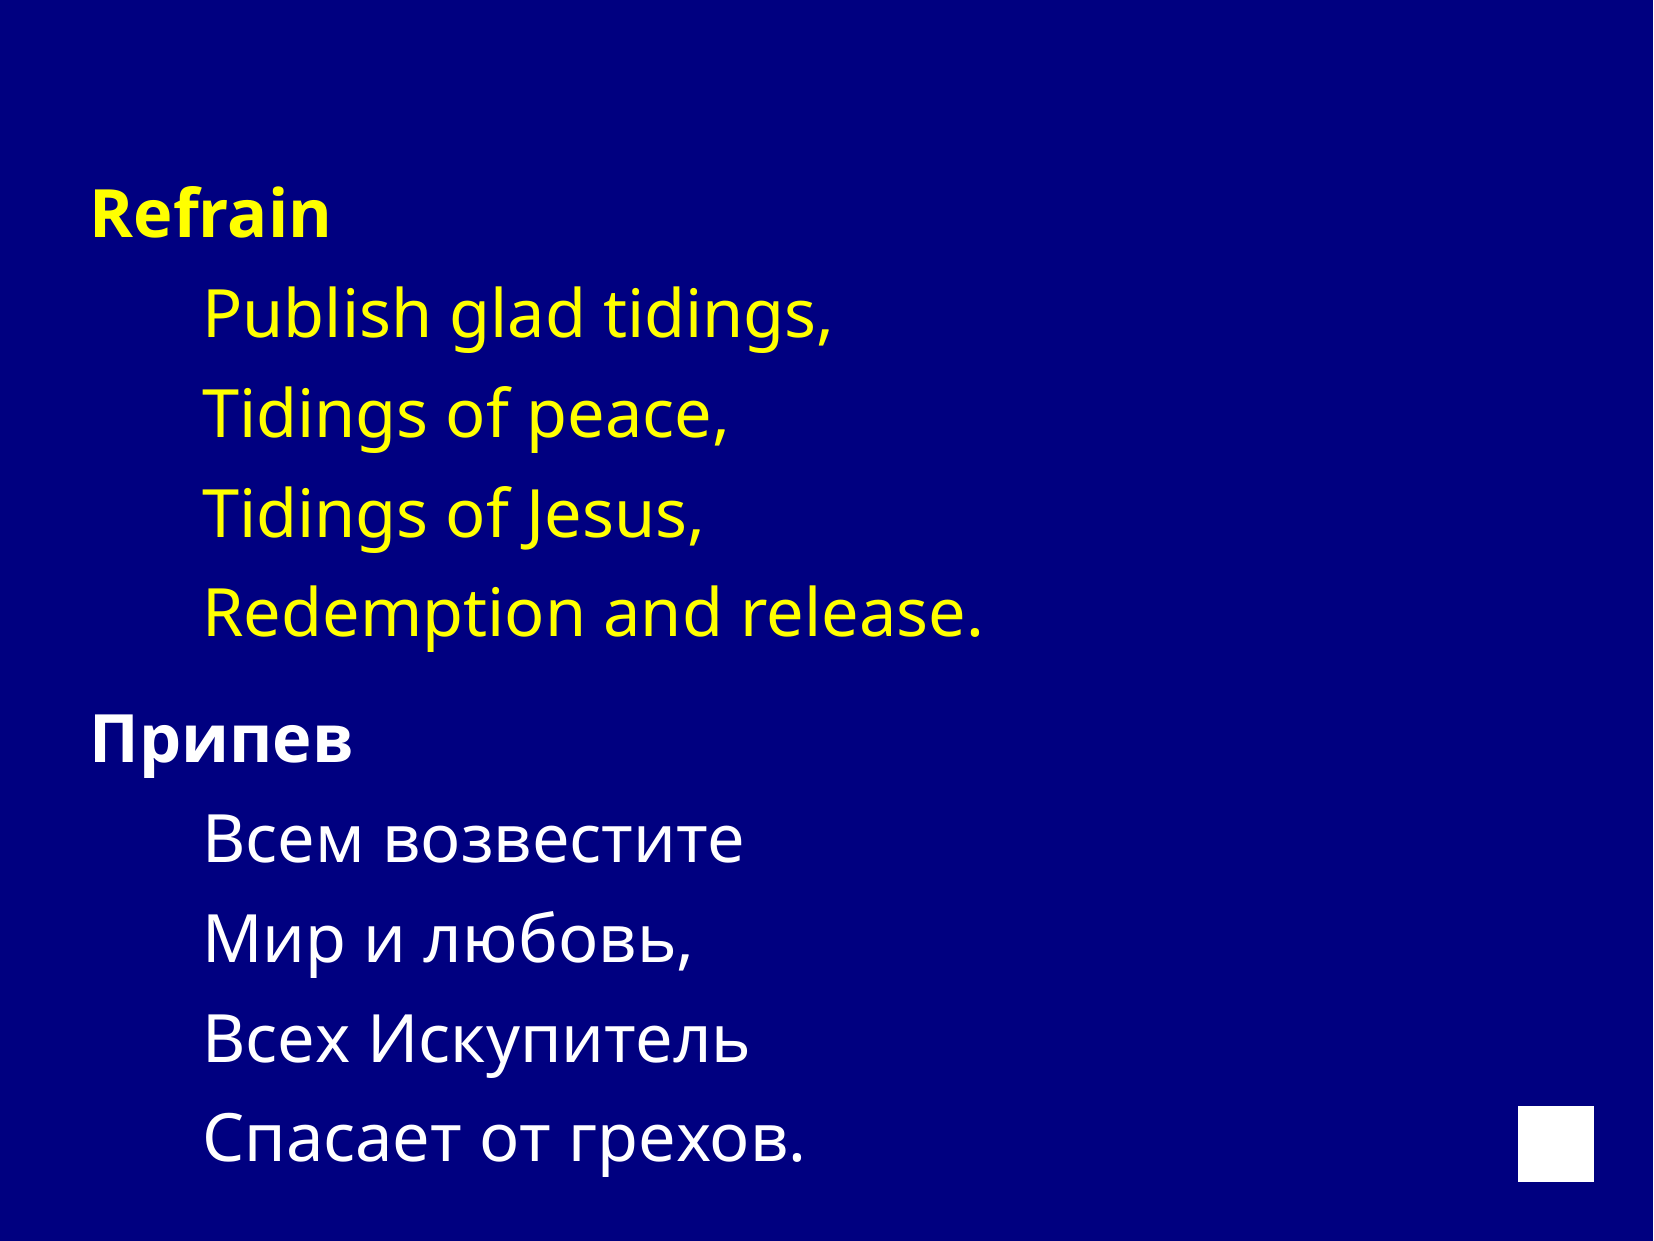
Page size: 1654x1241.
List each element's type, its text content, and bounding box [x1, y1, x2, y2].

text_box Refrain Publish glad tidings, Tidings of peace, Tidings of Jesus, Redemption and release. [75, 150, 1651, 638]
text_box Припев Всем возвестите Мир и любовь, Всех Искупитель Спасает от грехов. [75, 675, 1576, 1163]
text_box [1518, 1106, 1594, 1182]
